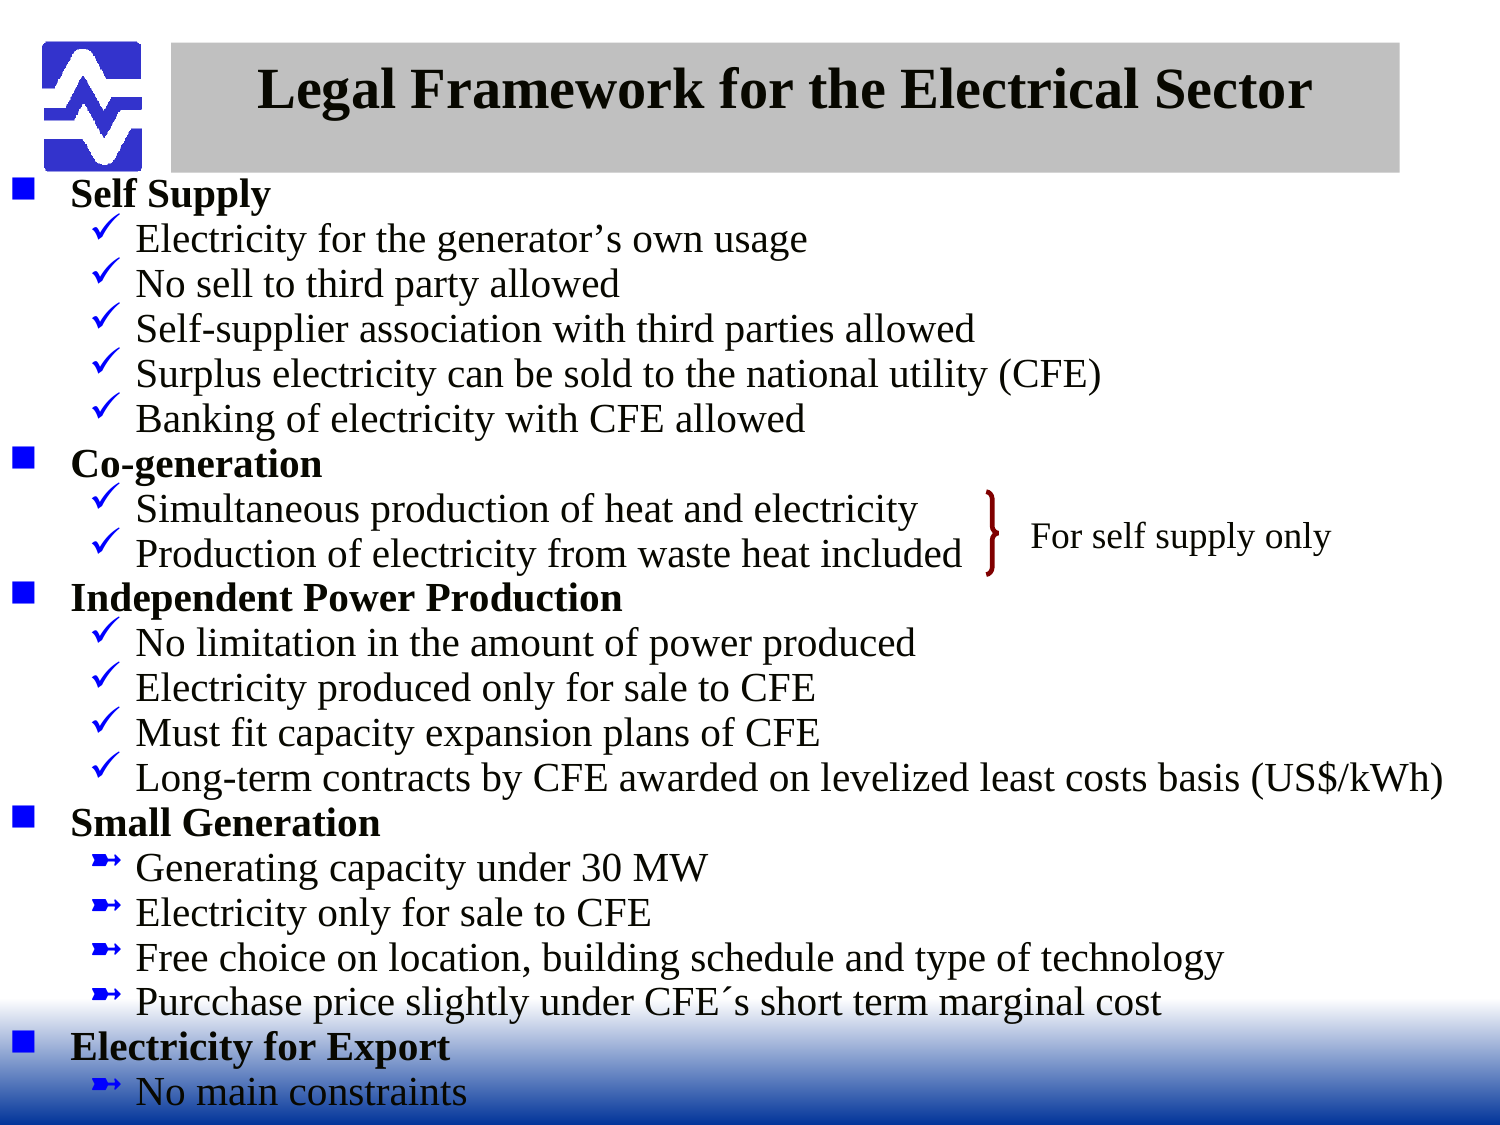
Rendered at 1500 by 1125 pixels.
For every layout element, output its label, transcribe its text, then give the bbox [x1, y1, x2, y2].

text_box For self supply only [1015, 503, 1412, 564]
list Self Supply Electricity for the generator’s own usage No sell to third party allowed Self-supplier association with third parties allowed Surplus electricity can be sold to the national utility (CFE) Banking of electricity with CFE allowed Co-generation Simultaneous production of heat and electricity Production of electricity from waste heat included Independent Power Production No limitation in the amount of power produced Electricity produced only for sale to CFE Must fit capacity expansion plans of CFE Long-term contracts by CFE awarded on levelized least costs basis (US$/kWh) Small Generation Generating capacity under 30 MW Electricity only for sale to CFE Free choice on location, building schedule and type of technology Purcchase price slightly under CFE´s short term marginal cost Electricity for Export No main constraints [0, 172, 1500, 1125]
title Legal Framework for the Electrical Sector [171, 42, 1400, 172]
